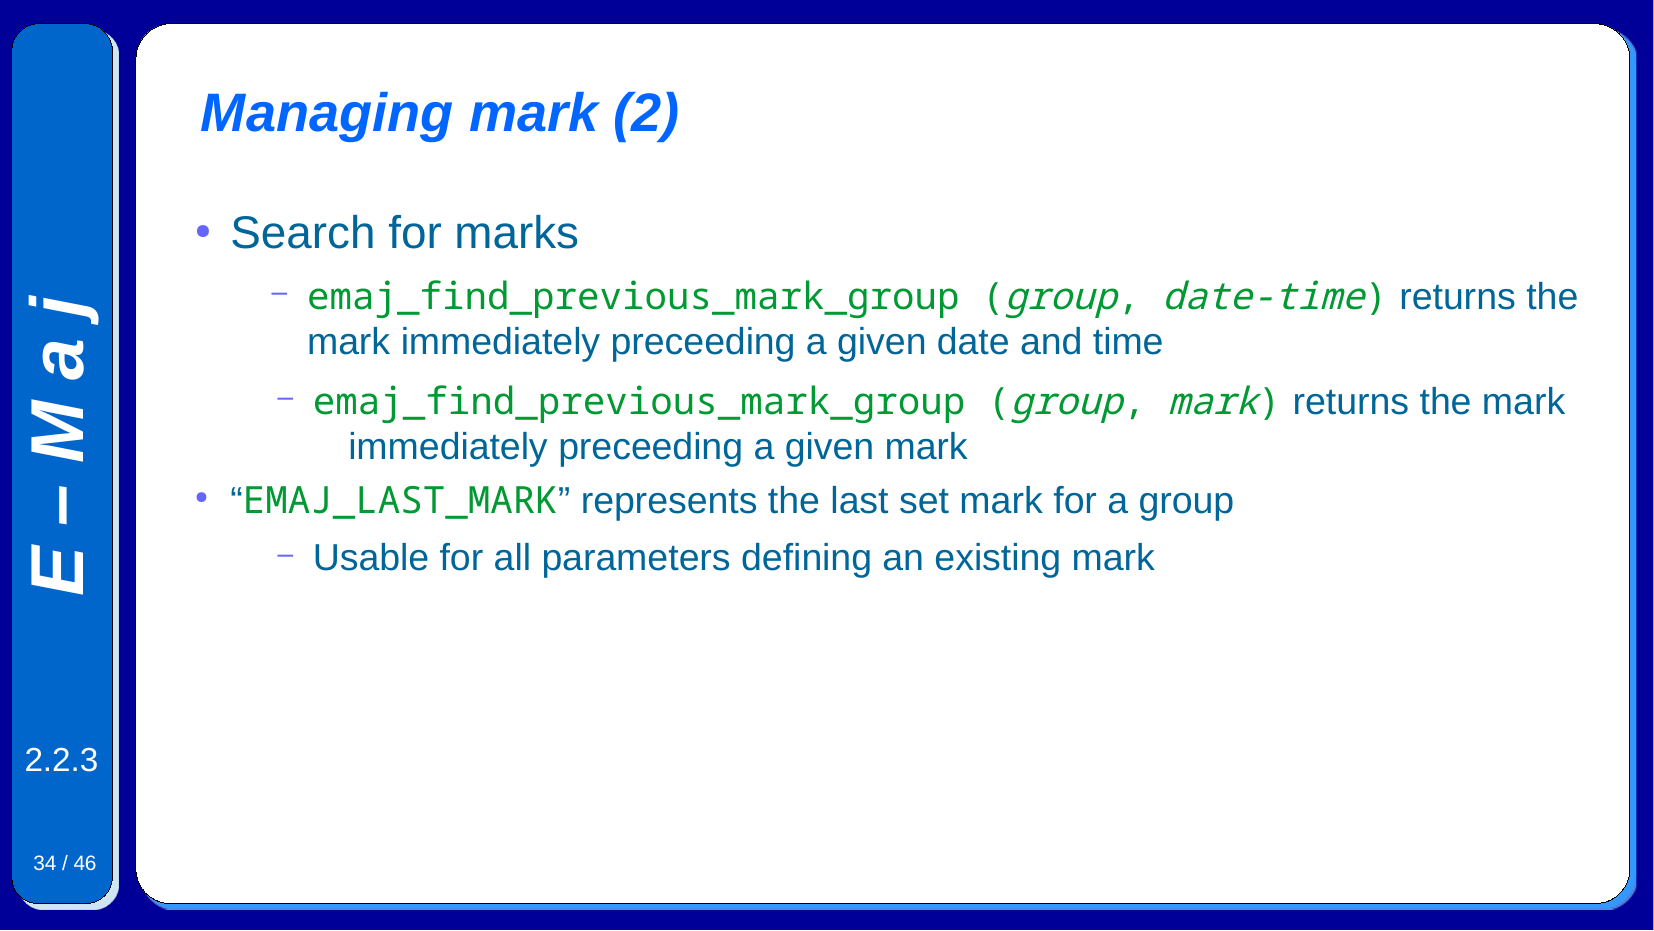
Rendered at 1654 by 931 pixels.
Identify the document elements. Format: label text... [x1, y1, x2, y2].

list Search for marks emaj_find_previous_mark_group (group, date-time) returns the mark immediately preceeding a given date and time emaj_find_previous_mark_group (group, mark) returns the mark immediately preceeding a given mark “EMAJ_LAST_MARK” represents the last set mark for a group Usable for all parameters defining an existing mark [177, 206, 1587, 827]
title Managing mark (2) [200, 34, 1575, 191]
